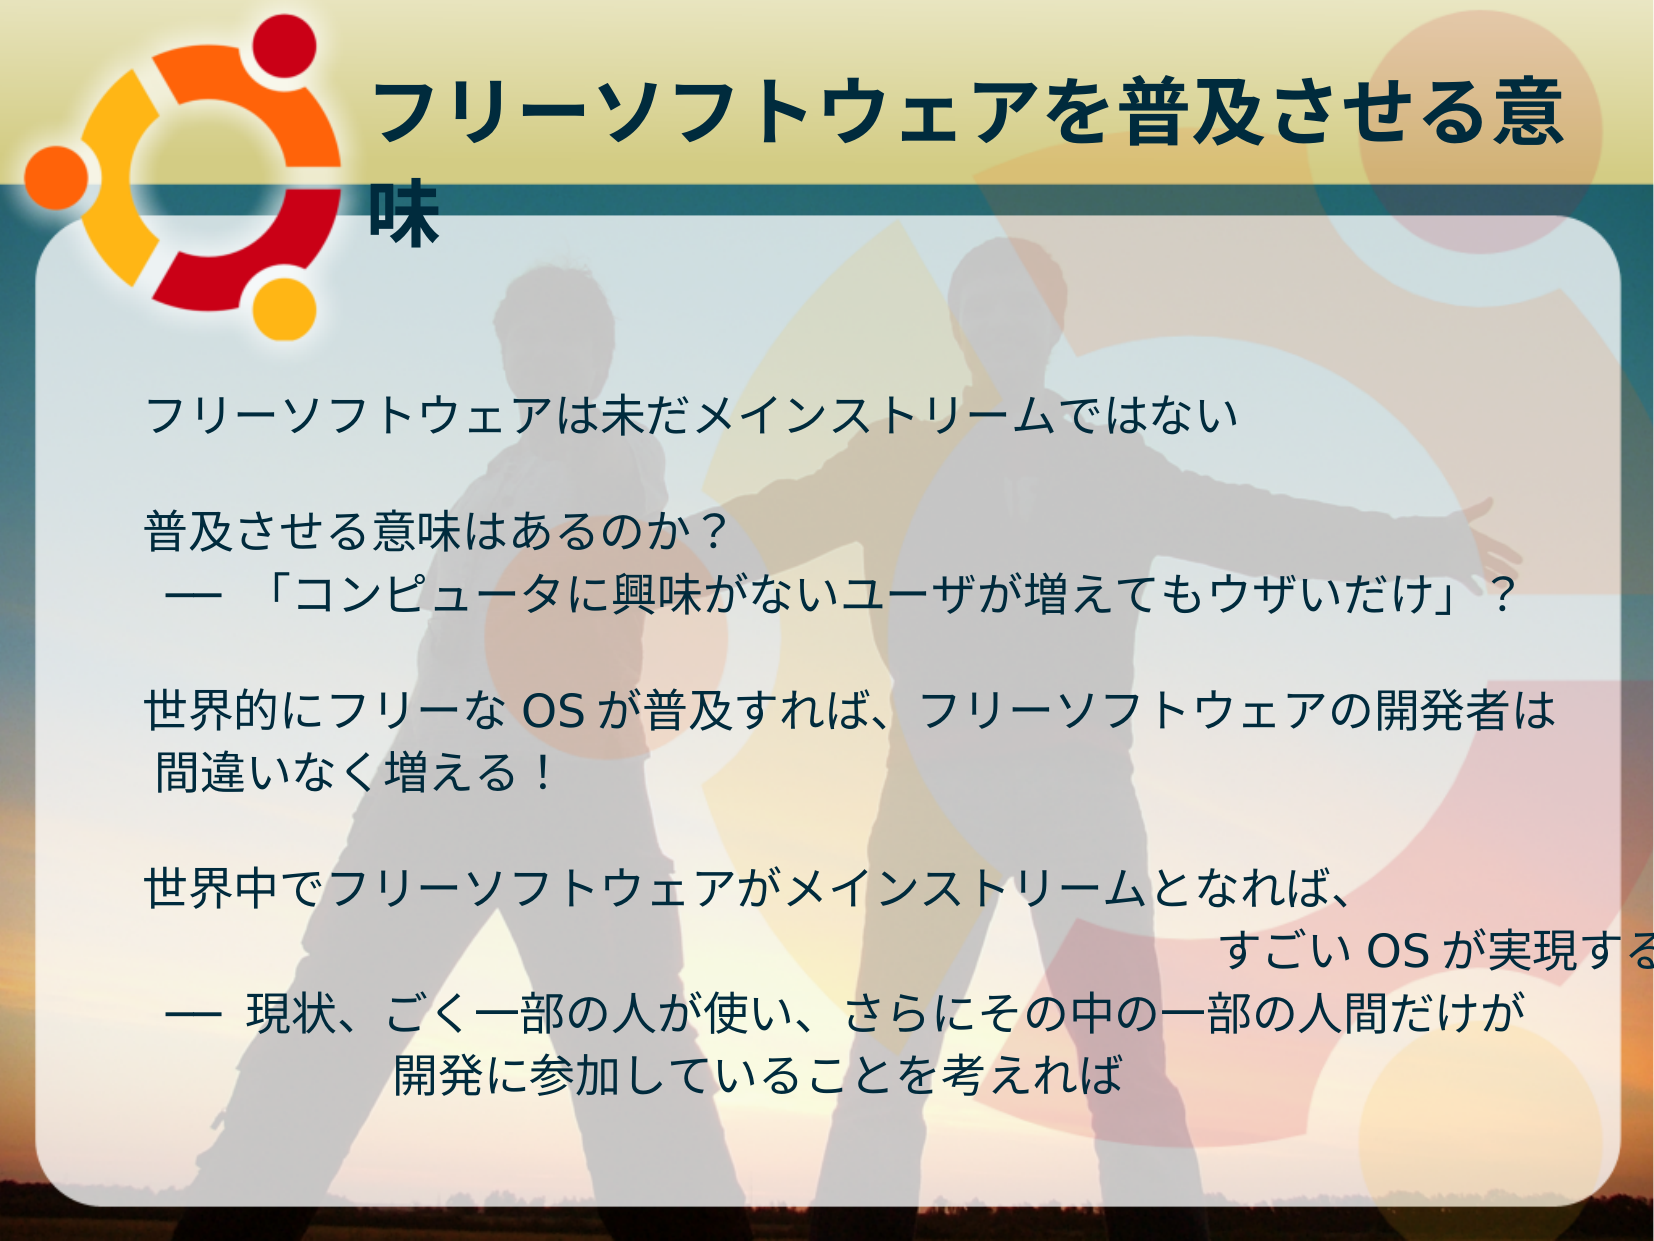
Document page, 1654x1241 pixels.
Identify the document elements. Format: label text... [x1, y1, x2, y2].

picture [1647, 940, 1654, 946]
picture [0, 0, 1654, 1241]
picture [1642, 960, 1650, 965]
text_box フリーソフトウェアは未だメインストリームではない 普及させる意味はあるのか？ ── 「コンピュータに興味がないユーザが増えてもウザいだけ」？ 世界的にフリーなOSが普及すれば、フリーソフトウェアの開発者は 間違いなく増える！ 世界中でフリーソフトウェアがメインストリームとなれば、 すごいOSが実現するに違いない ── 現状、ごく一部の人が使い、さらにその中の一部の人間だけが 開発に参加していることを考えれば [118, 383, 1518, 1123]
text_box フリーソフトウェアを普及させる意味 [366, 59, 1625, 150]
